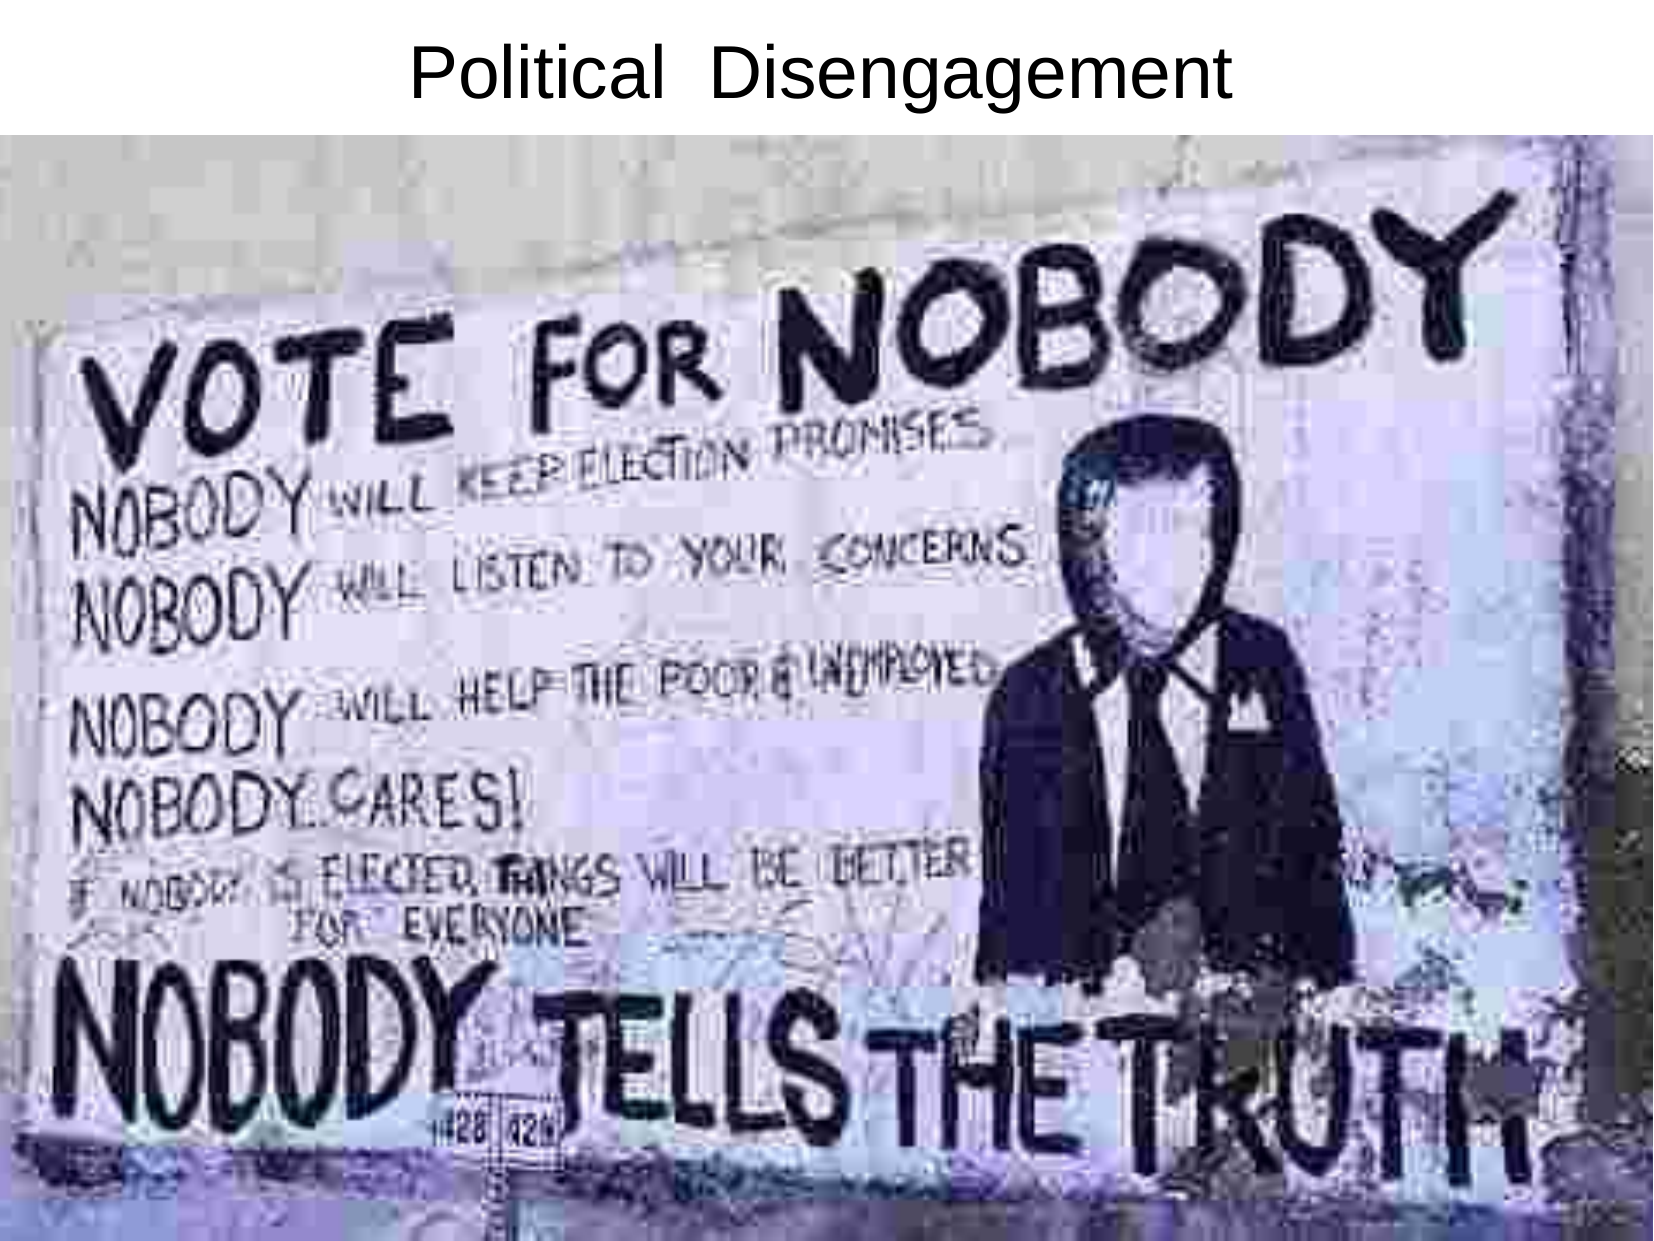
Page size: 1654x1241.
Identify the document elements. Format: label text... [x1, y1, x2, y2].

text_box Political Disengagement [13, 0, 1630, 176]
picture [0, 135, 1653, 1241]
